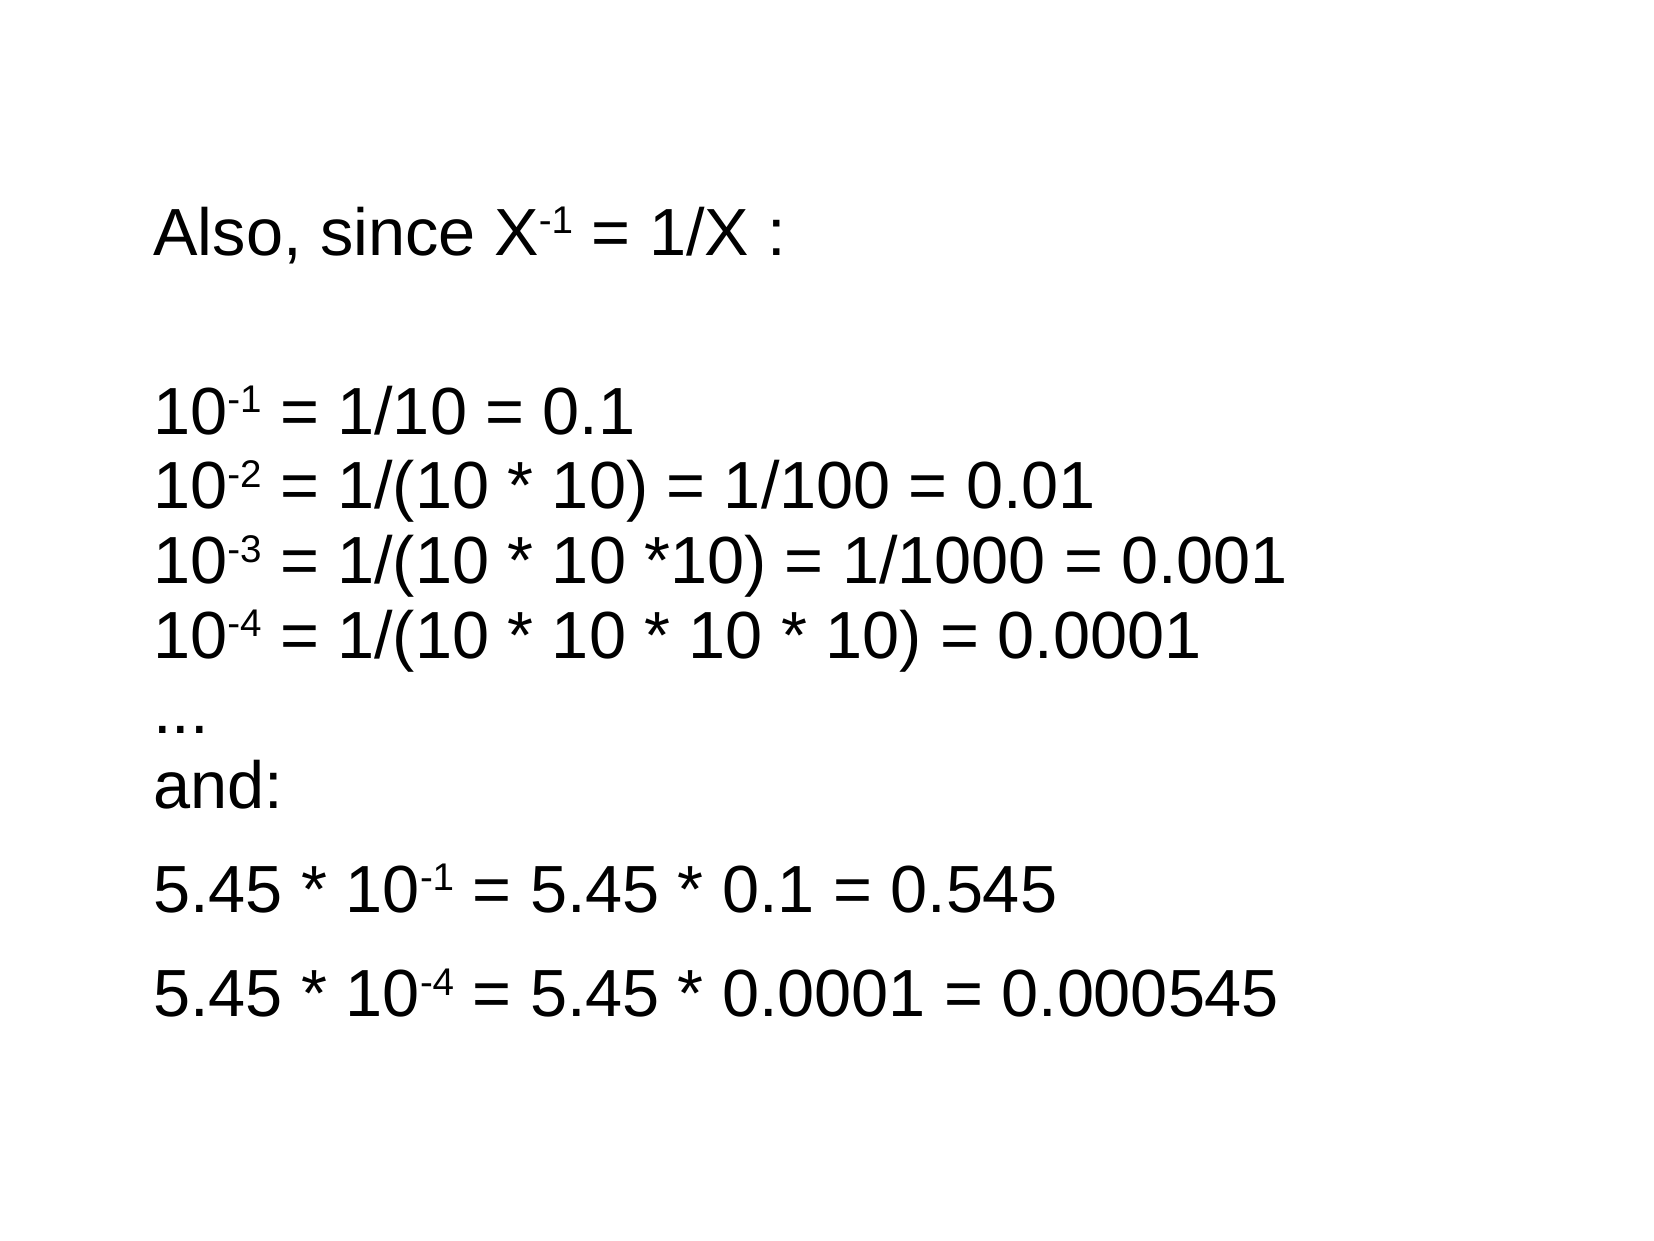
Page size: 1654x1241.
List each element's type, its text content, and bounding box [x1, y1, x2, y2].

list Also, since X-1 = 1/X : 10-1 = 1/10 = 0.1 10-2 = 1/(10 * 10) = 1/100 = 0.01 10-3 = 1/(10 * 10 *10) = 1/1000 = 0.001 10-4 = 1/(10 * 10 * 10 * 10) = 0.0001 ... and: 5.45 * 10-1 = 5.45 * 0.1 = 0.545 5.45 * 10-4 = 5.45 * 0.0001 = 0.000545 [82, 120, 1538, 1126]
